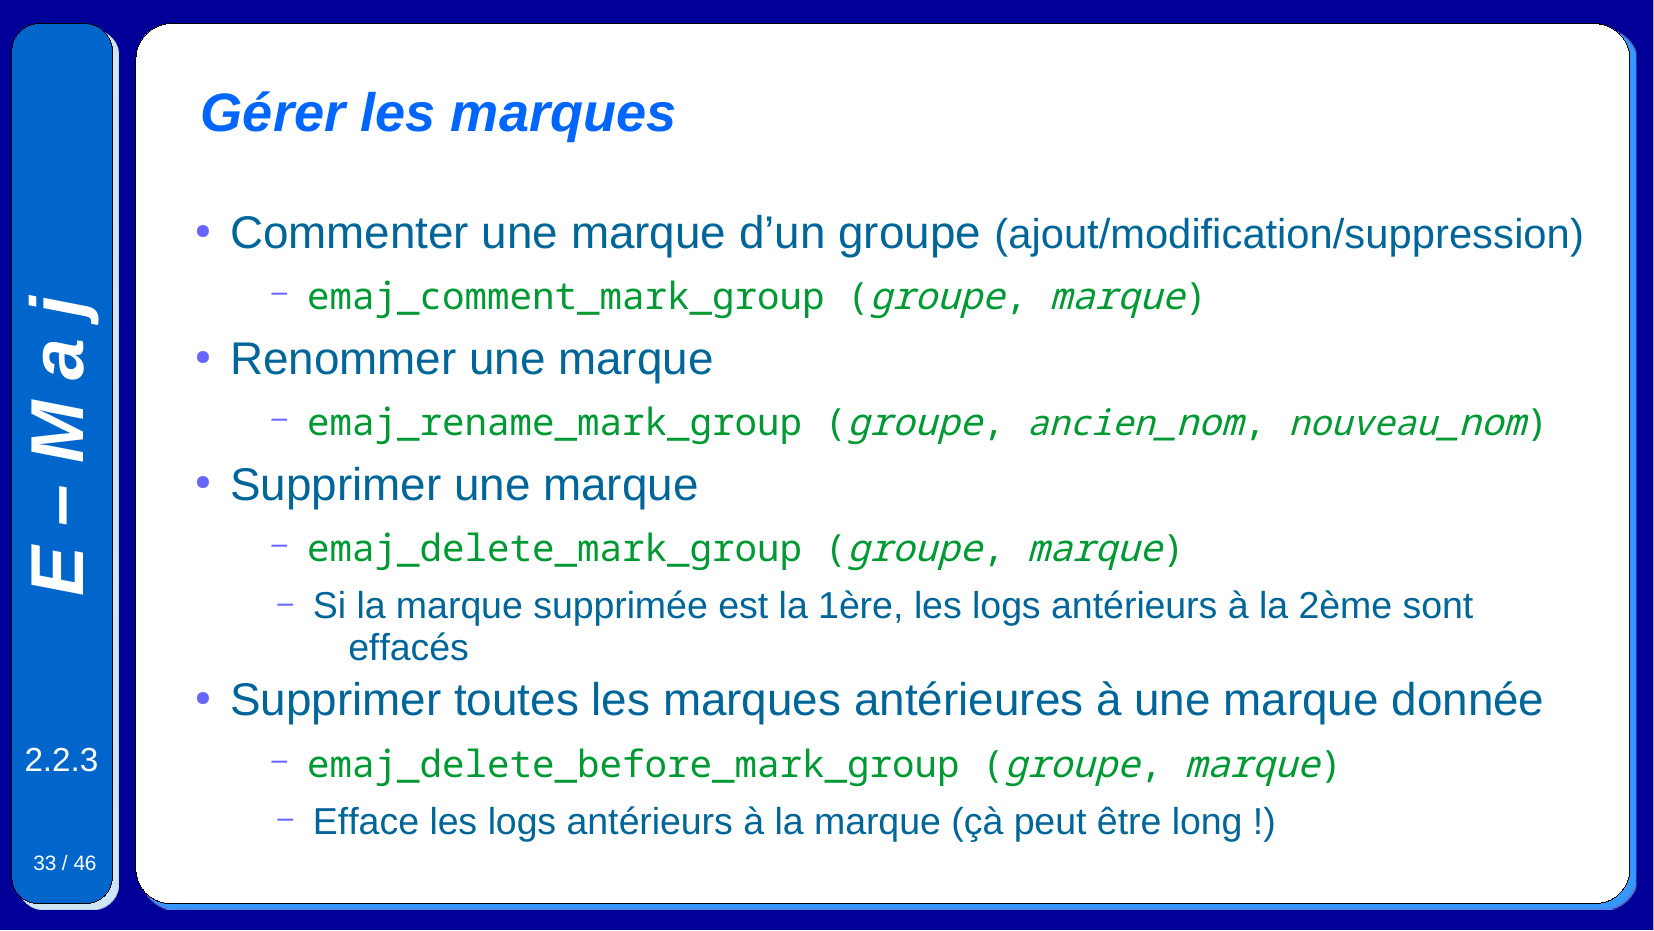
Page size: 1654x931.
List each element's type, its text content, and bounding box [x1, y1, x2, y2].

title Gérer les marques [200, 34, 1575, 191]
list Commenter une marque d’un groupe (ajout/modification/suppression) emaj_comment_mark_group (groupe, marque) Renommer une marque emaj_rename_mark_group (groupe, ancien_nom, nouveau_nom) Supprimer une marque emaj_delete_mark_group (groupe, marque) Si la marque supprimée est la 1ère, les logs antérieurs à la 2ème sont effacés Supprimer toutes les marques antérieures à une marque donnée emaj_delete_before_mark_group (groupe, marque) Efface les logs antérieurs à la marque (çà peut être long !) [177, 206, 1587, 827]
